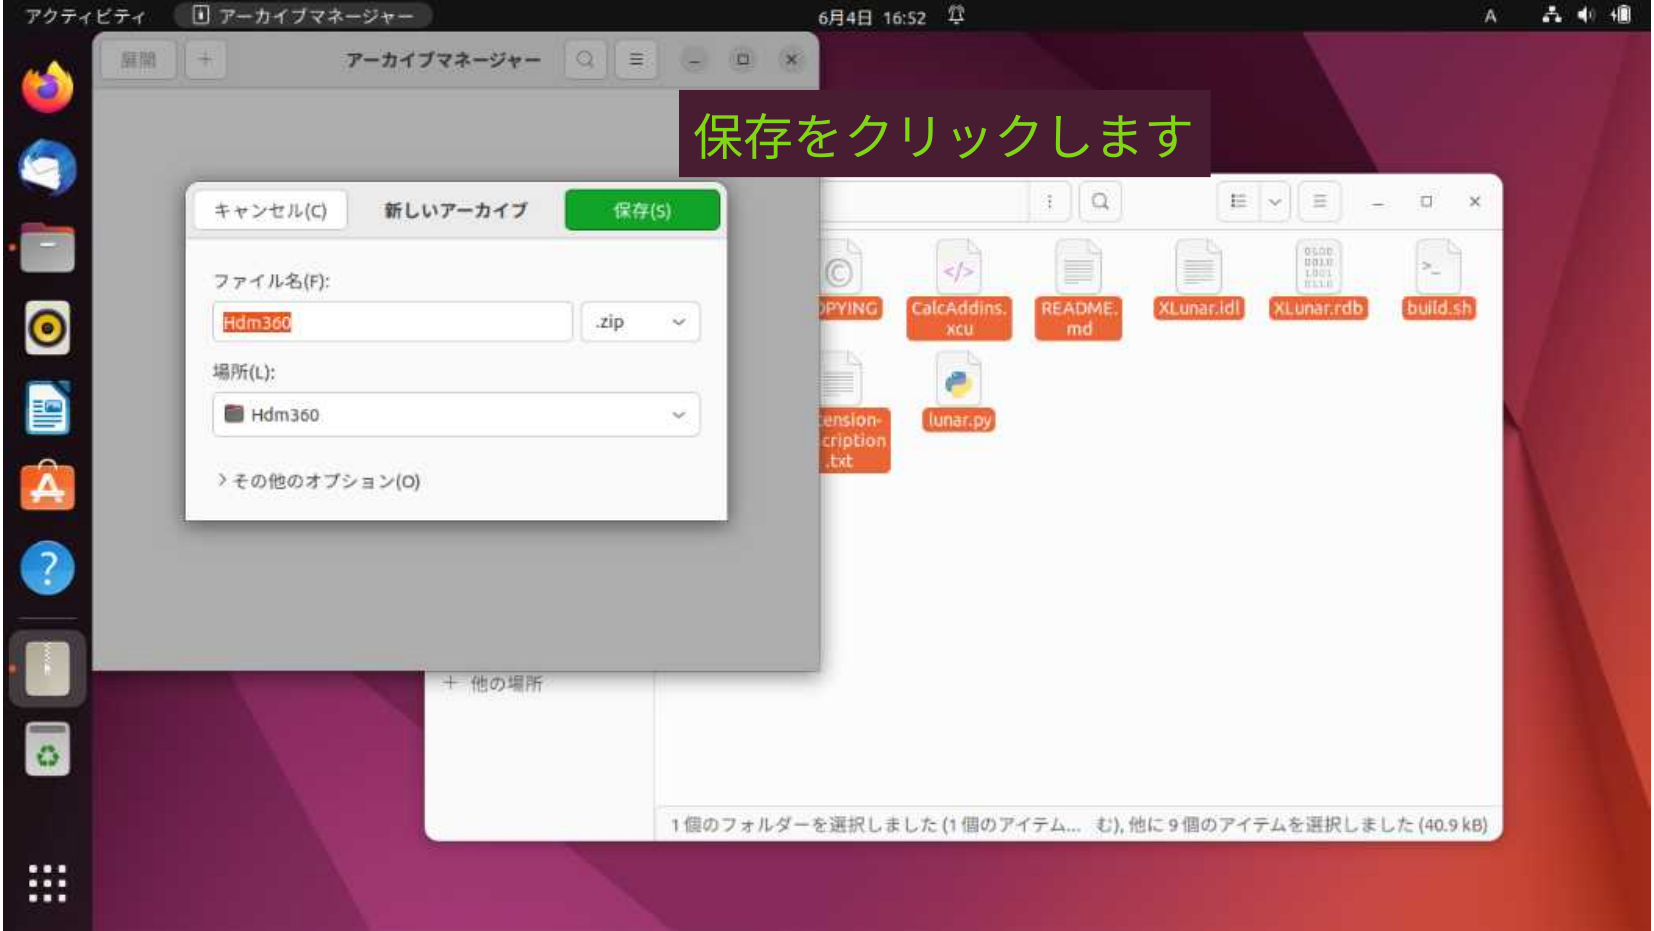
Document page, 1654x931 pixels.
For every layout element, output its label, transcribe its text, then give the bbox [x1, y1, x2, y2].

text_box 保存をクリックします [679, 89, 1211, 178]
picture [3, 0, 1651, 931]
